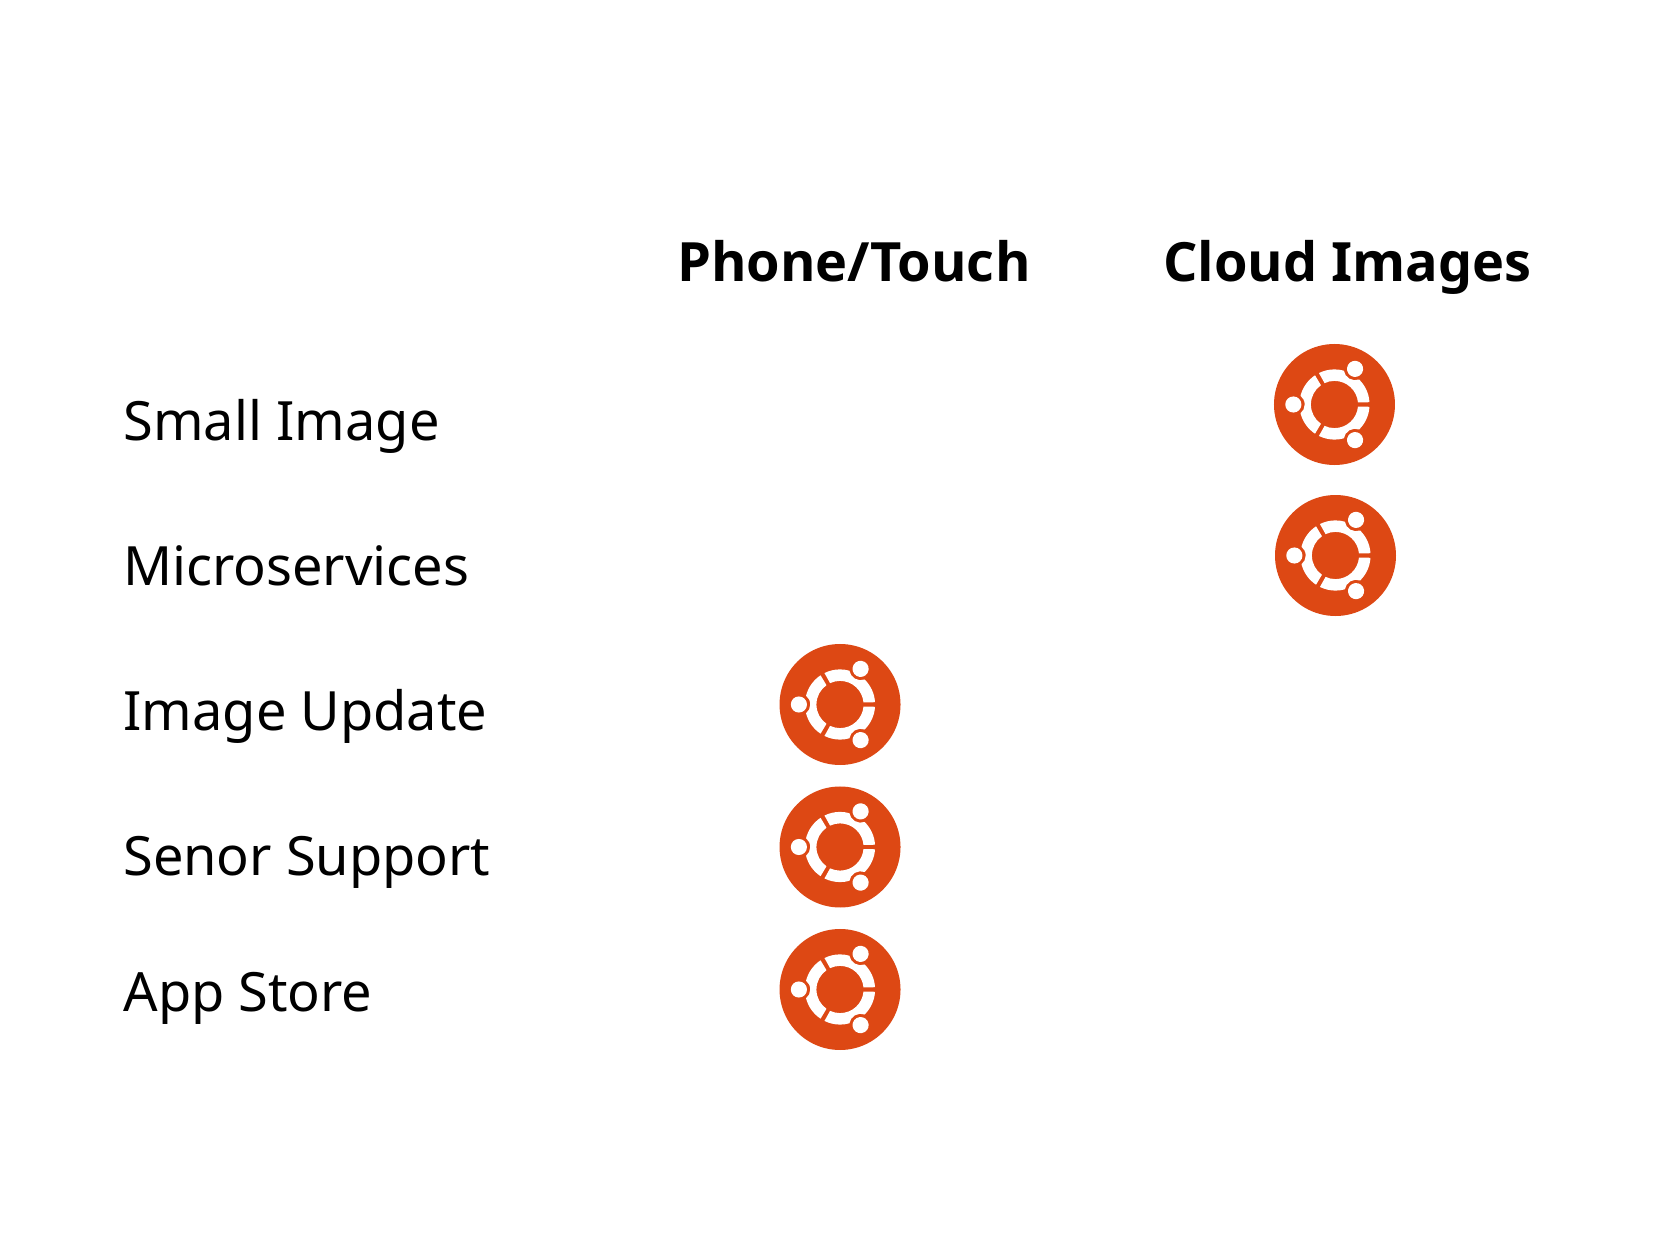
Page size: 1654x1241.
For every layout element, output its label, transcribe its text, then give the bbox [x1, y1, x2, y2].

text_box Microservices [108, 519, 475, 596]
picture [779, 786, 901, 908]
text_box Small Image [108, 375, 436, 451]
text_box Phone/Touch [662, 216, 1036, 292]
text_box Image Update [108, 665, 483, 741]
picture [1275, 495, 1397, 617]
picture [779, 928, 901, 1051]
text_box Cloud Images [1148, 216, 1526, 292]
picture [1273, 343, 1396, 466]
text_box Senor Support [108, 810, 493, 886]
picture [779, 643, 901, 766]
text_box App Store [108, 945, 384, 1022]
